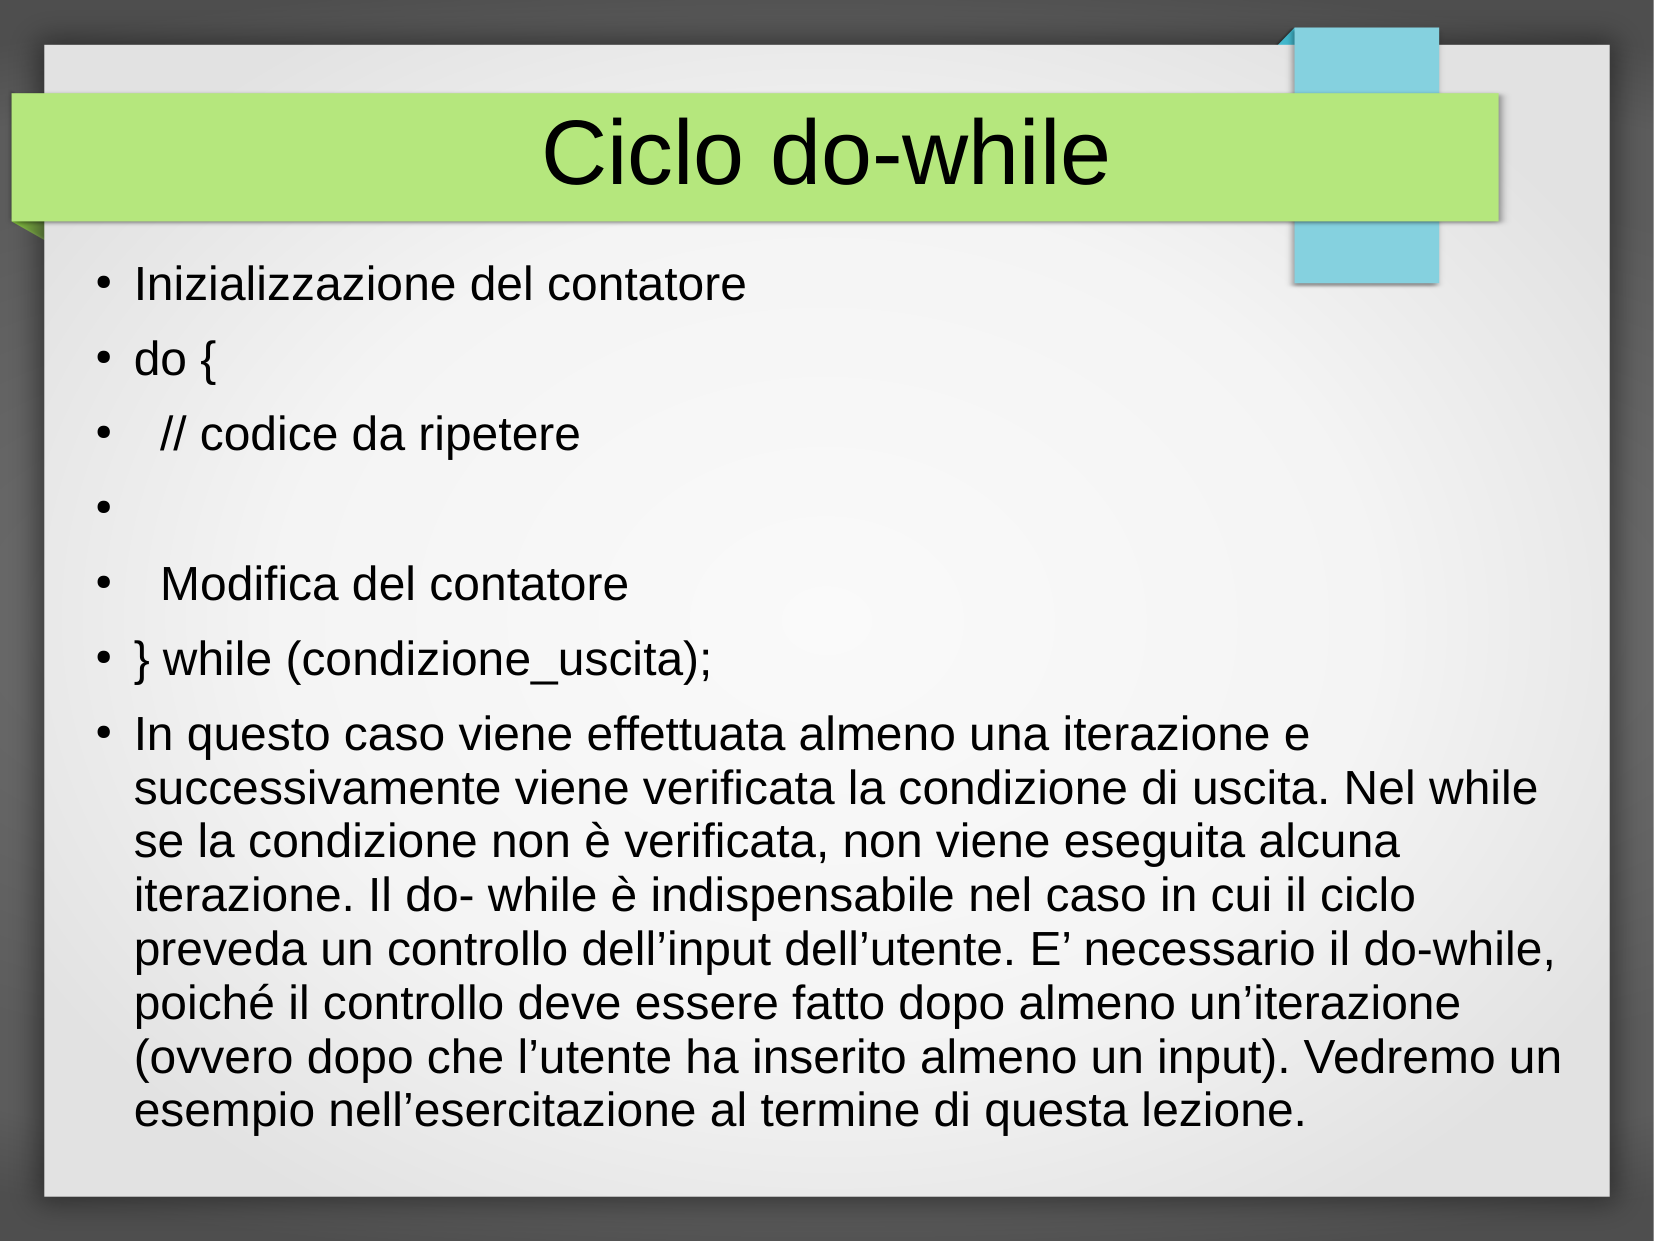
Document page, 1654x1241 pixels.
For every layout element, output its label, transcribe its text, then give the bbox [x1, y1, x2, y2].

list Inizializzazione del contatore do { // codice da ripetere Modifica del contatore } while (condizione_uscita); In questo caso viene effettuata almeno una iterazione e successivamente viene verificata la condizione di uscita. Nel while se la condizione non è verificata, non viene eseguita alcuna iterazione. Il do- while è indispensabile nel caso in cui il ciclo preveda un controllo dell’input dell’utente. E’ necessario il do-while, poiché il controllo deve essere fatto dopo almeno un’iterazione (ovvero dopo che l’utente ha inserito almeno un input). Vedremo un esempio nell’esercitazione al termine di questa lezione. [82, 256, 1571, 1182]
picture [0, 0, 1654, 1241]
title Ciclo do-while [82, 49, 1571, 256]
